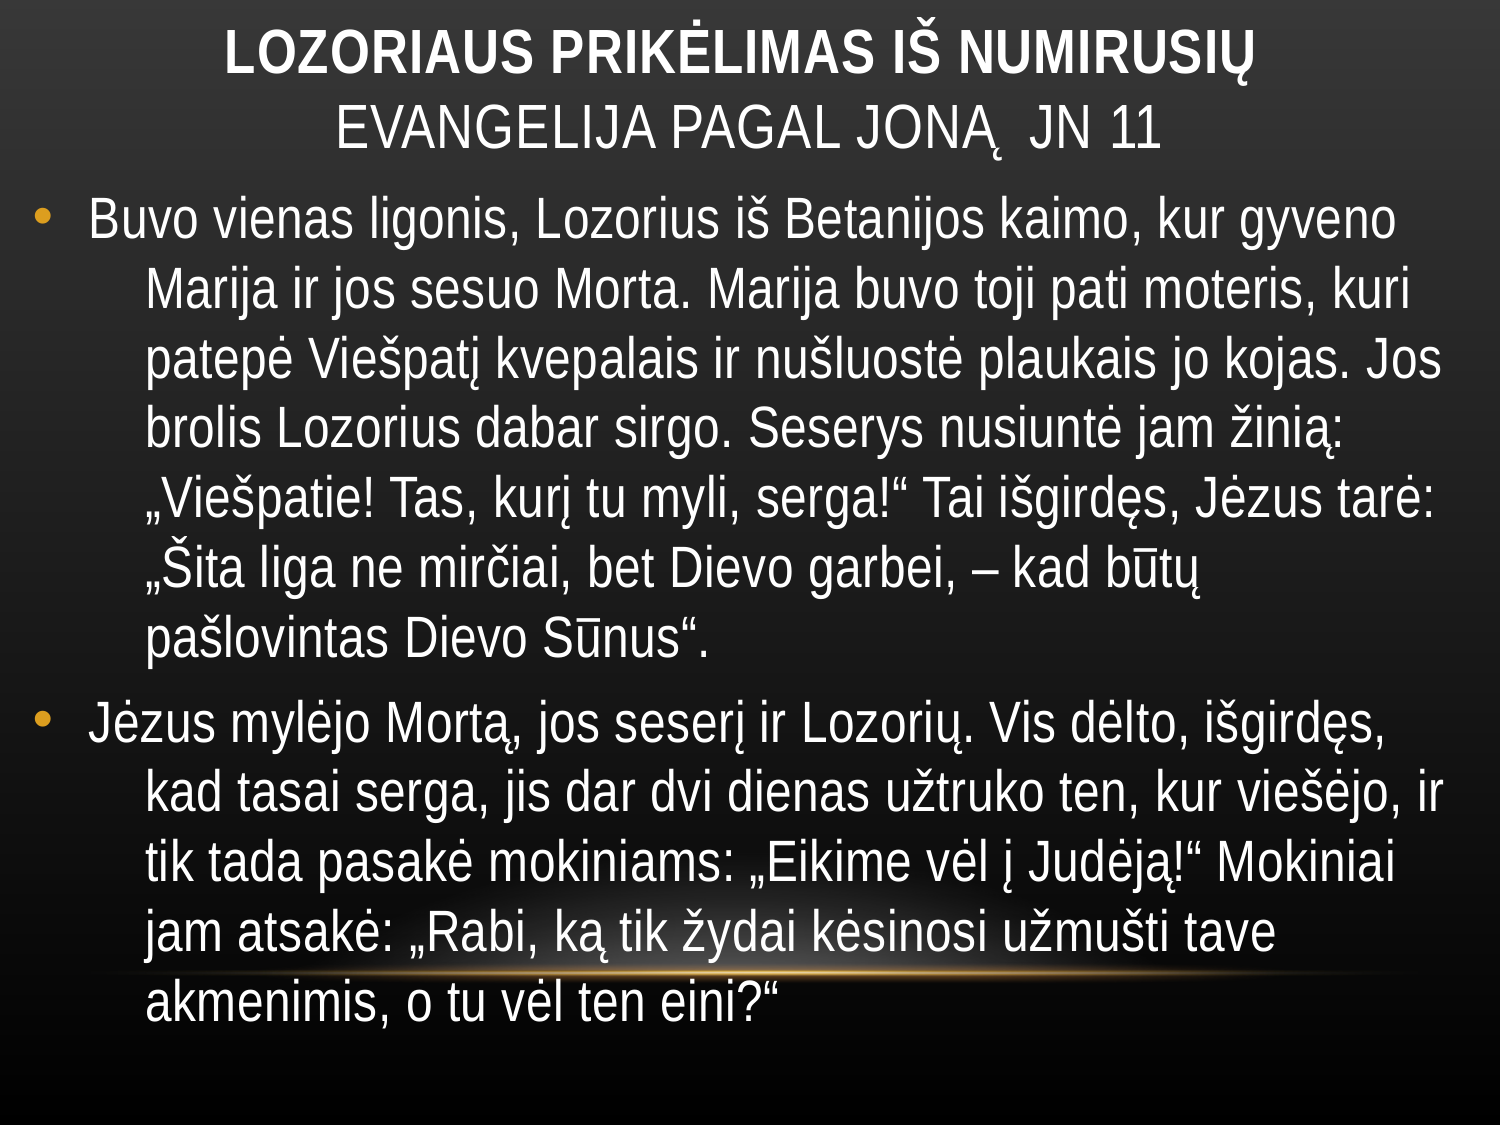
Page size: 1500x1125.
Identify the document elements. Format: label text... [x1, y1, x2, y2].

title Lozoriaus prikėlimas iš numirusių Evangelija pagal Joną Jn 11 [0, 0, 1500, 244]
list Buvo vienas ligonis, Lozorius iš Betanijos kaimo, kur gyveno Marija ir jos sesuo Morta. Marija buvo toji pati moteris, kuri patepė Viešpatį kvepalais ir nušluostė plaukais jo kojas. Jos brolis Lozorius dabar sirgo. Seserys nusiuntė jam žinią: „Viešpatie! Tas, kurį tu myli, serga!“ Tai išgirdęs, Jėzus tarė: „Šita liga ne mirčiai, bet Dievo garbei, – kad būtų pašlovintas Dievo Sūnus“. Jėzus mylėjo Mortą, jos seserį ir Lozorių. Vis dėlto, išgirdęs, kad tasai serga, jis dar dvi dienas užtruko ten, kur viešėjo, ir tik tada pasakė mokiniams: „Eikime vėl į Judėją!“ Mokiniai jam atsakė: „Rabi, ką tik žydai kėsinosi užmušti tave akmenimis, o tu vėl ten eini?“ [17, 172, 1471, 1106]
